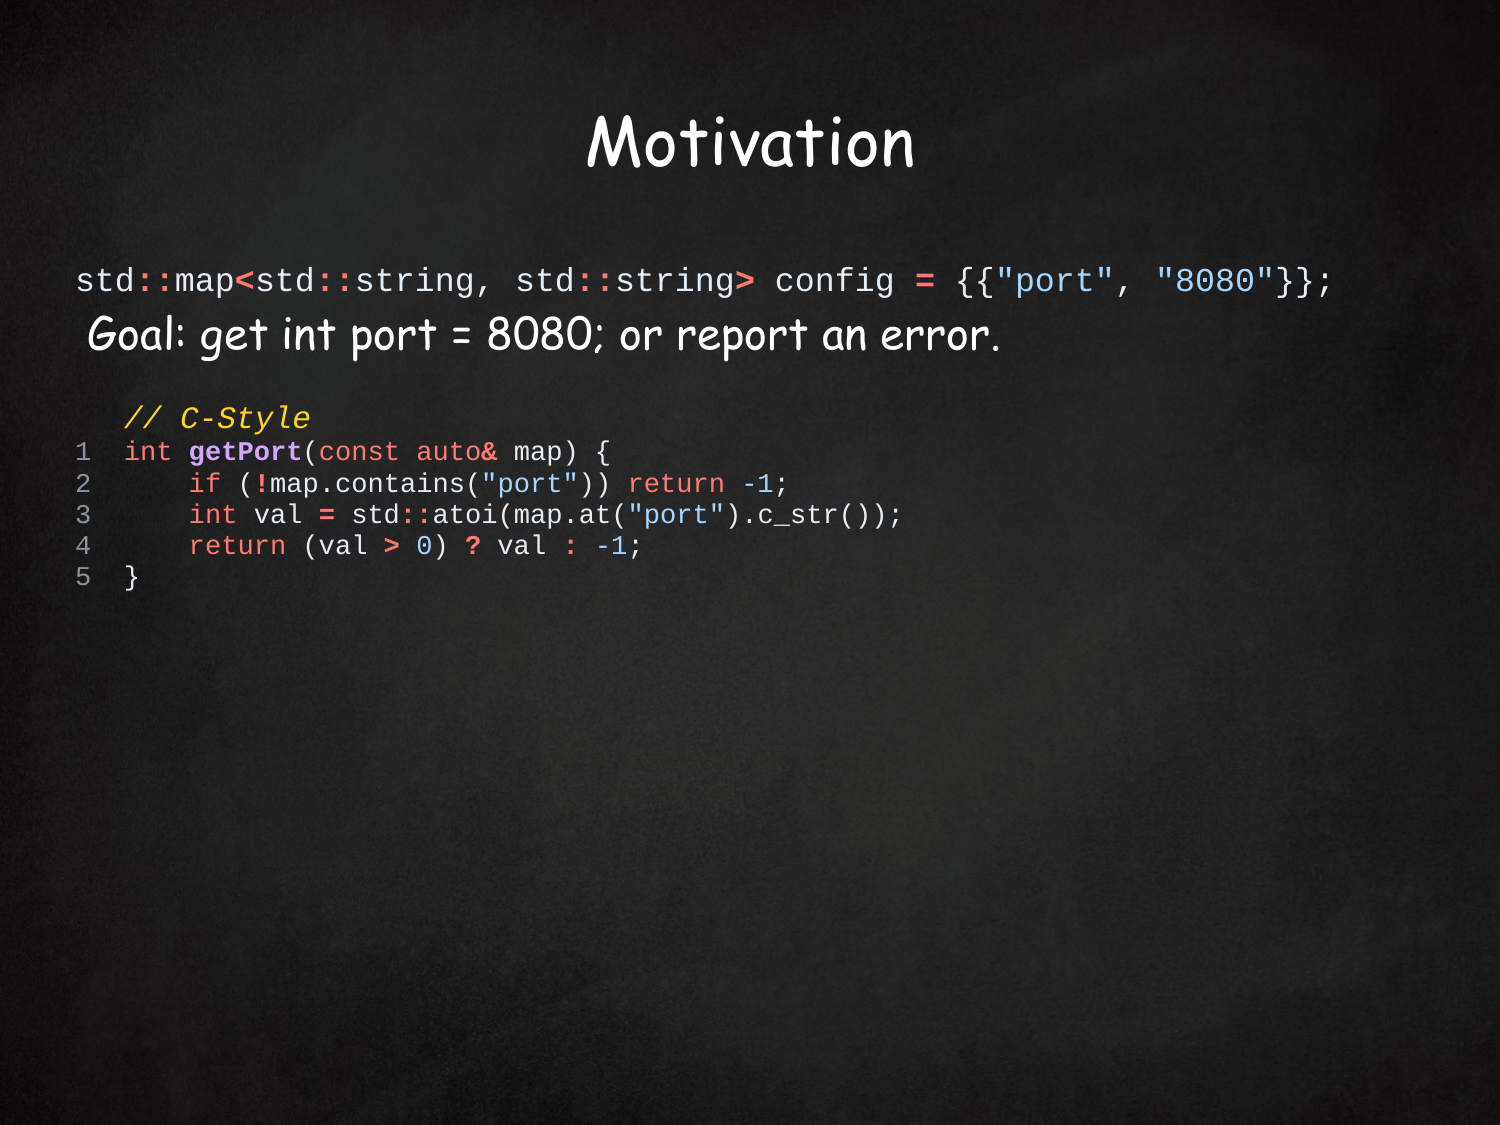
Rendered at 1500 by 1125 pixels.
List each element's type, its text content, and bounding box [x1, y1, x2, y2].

title Motivation [75, 44, 1425, 233]
picture [0, 0, 1500, 1125]
list // C-Style 1 int getPort(const auto& map) { 2 if (!map.contains("port")) return -1; 3 int val = std::atoi(map.at("port").c_str()); 4 return (val > 0) ? val : -1; 5 } [75, 402, 1425, 1039]
list std::map<std::string, std::string> config = {{"port", "8080"}}; Goal: get int port = 8080; or report an error. [75, 263, 1425, 365]
